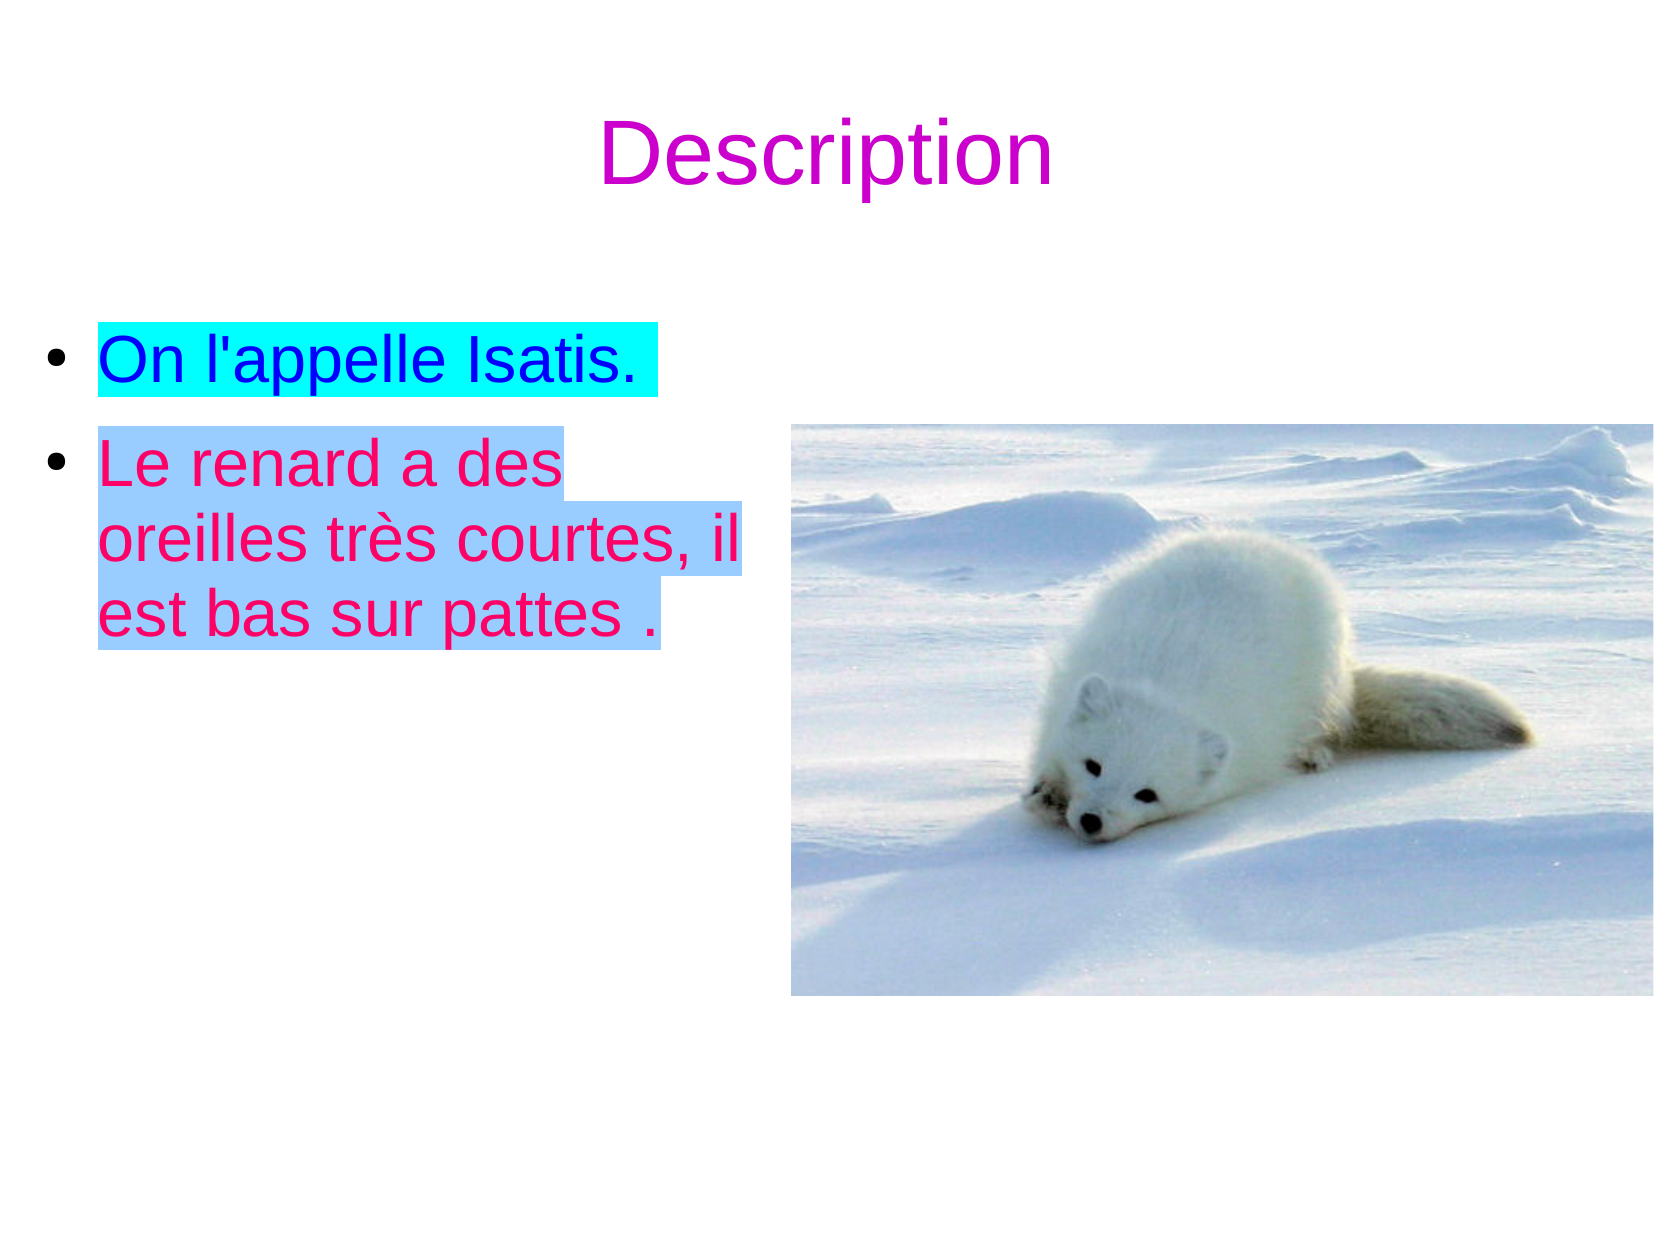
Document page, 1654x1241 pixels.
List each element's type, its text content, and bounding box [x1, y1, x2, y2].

title Description [82, 49, 1571, 257]
picture [791, 424, 1654, 996]
list On l'appelle Isatis. Le renard a des oreilles très courtes, il est bas sur pattes . [26, 322, 754, 1042]
